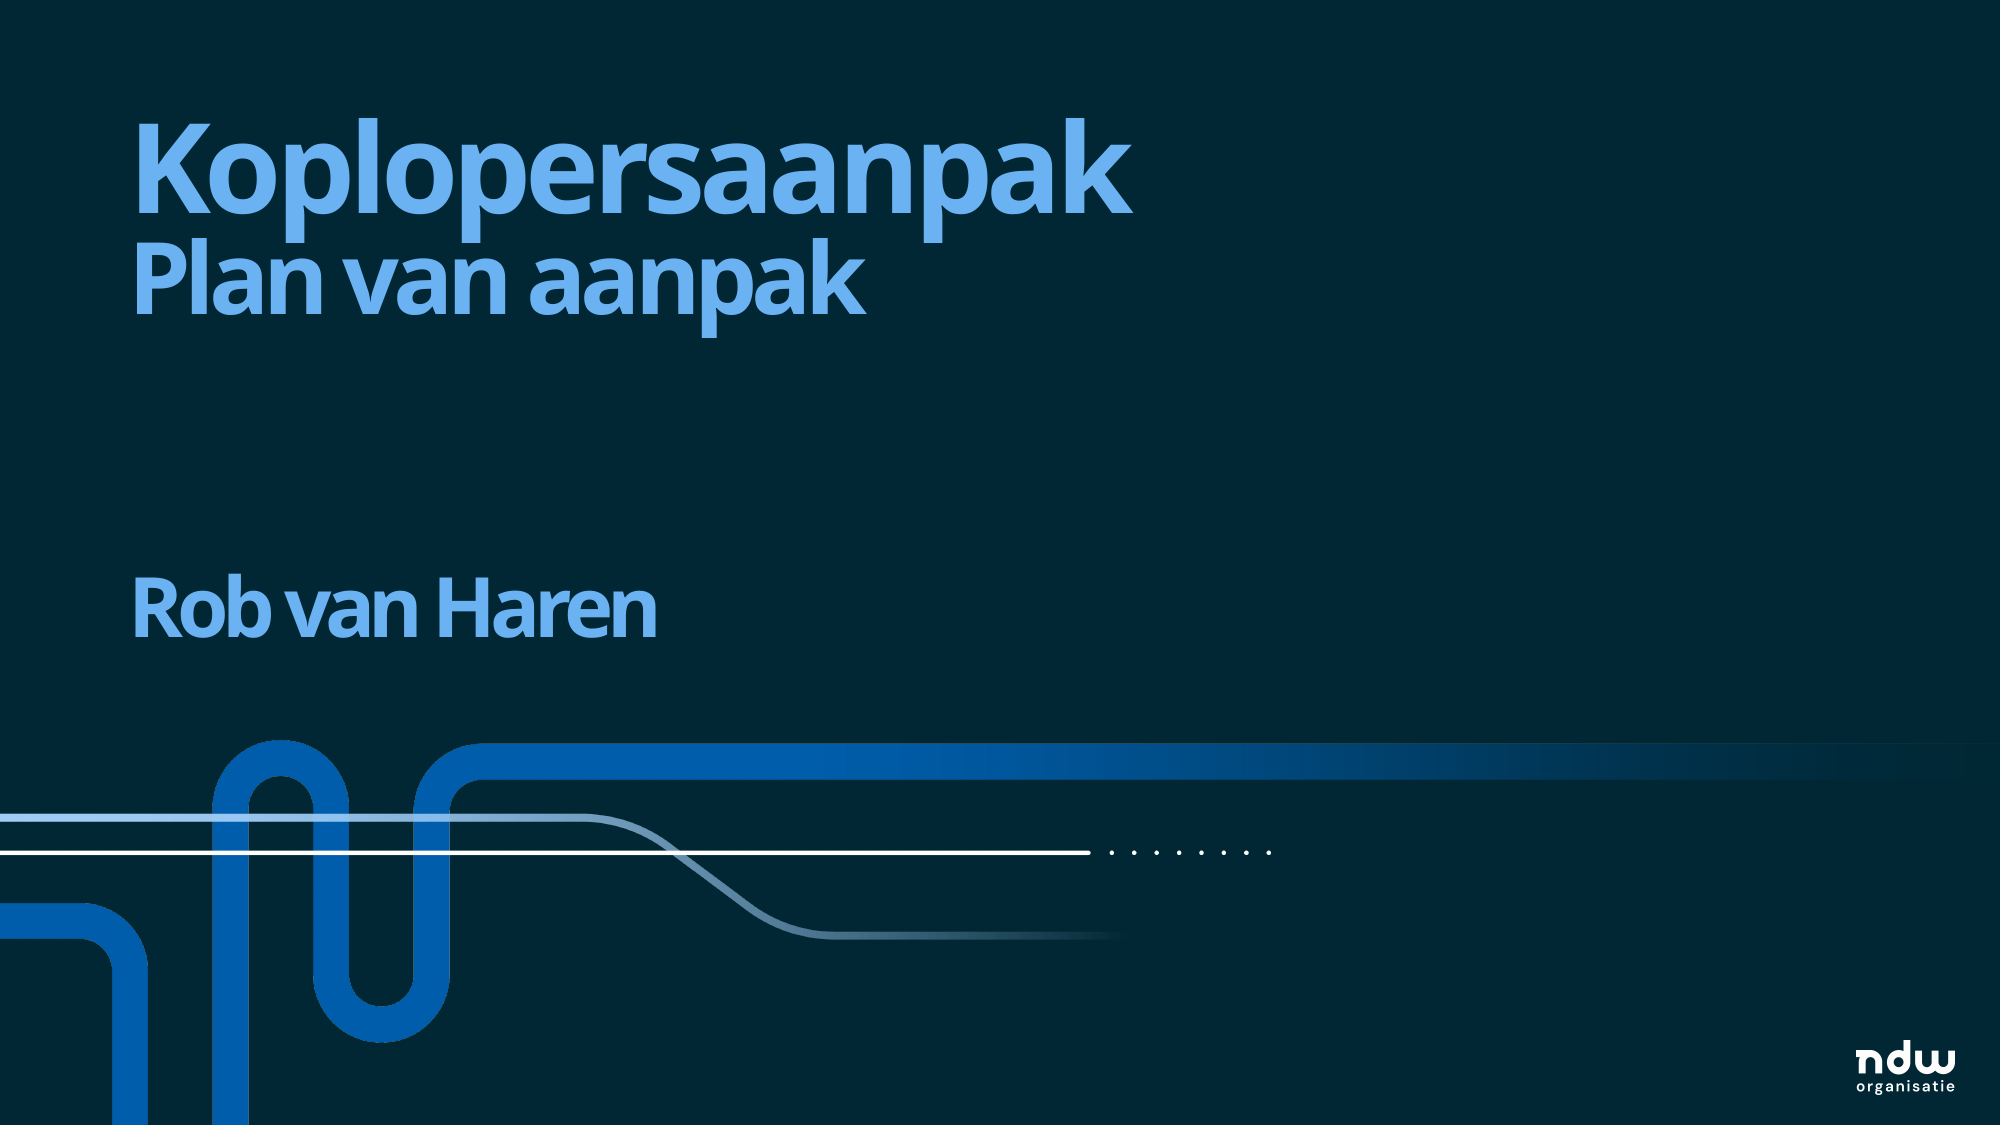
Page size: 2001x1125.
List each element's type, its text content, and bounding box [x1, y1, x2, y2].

title Koplopersaanpak Plan van aanpak Rob van Haren [113, 109, 1465, 616]
